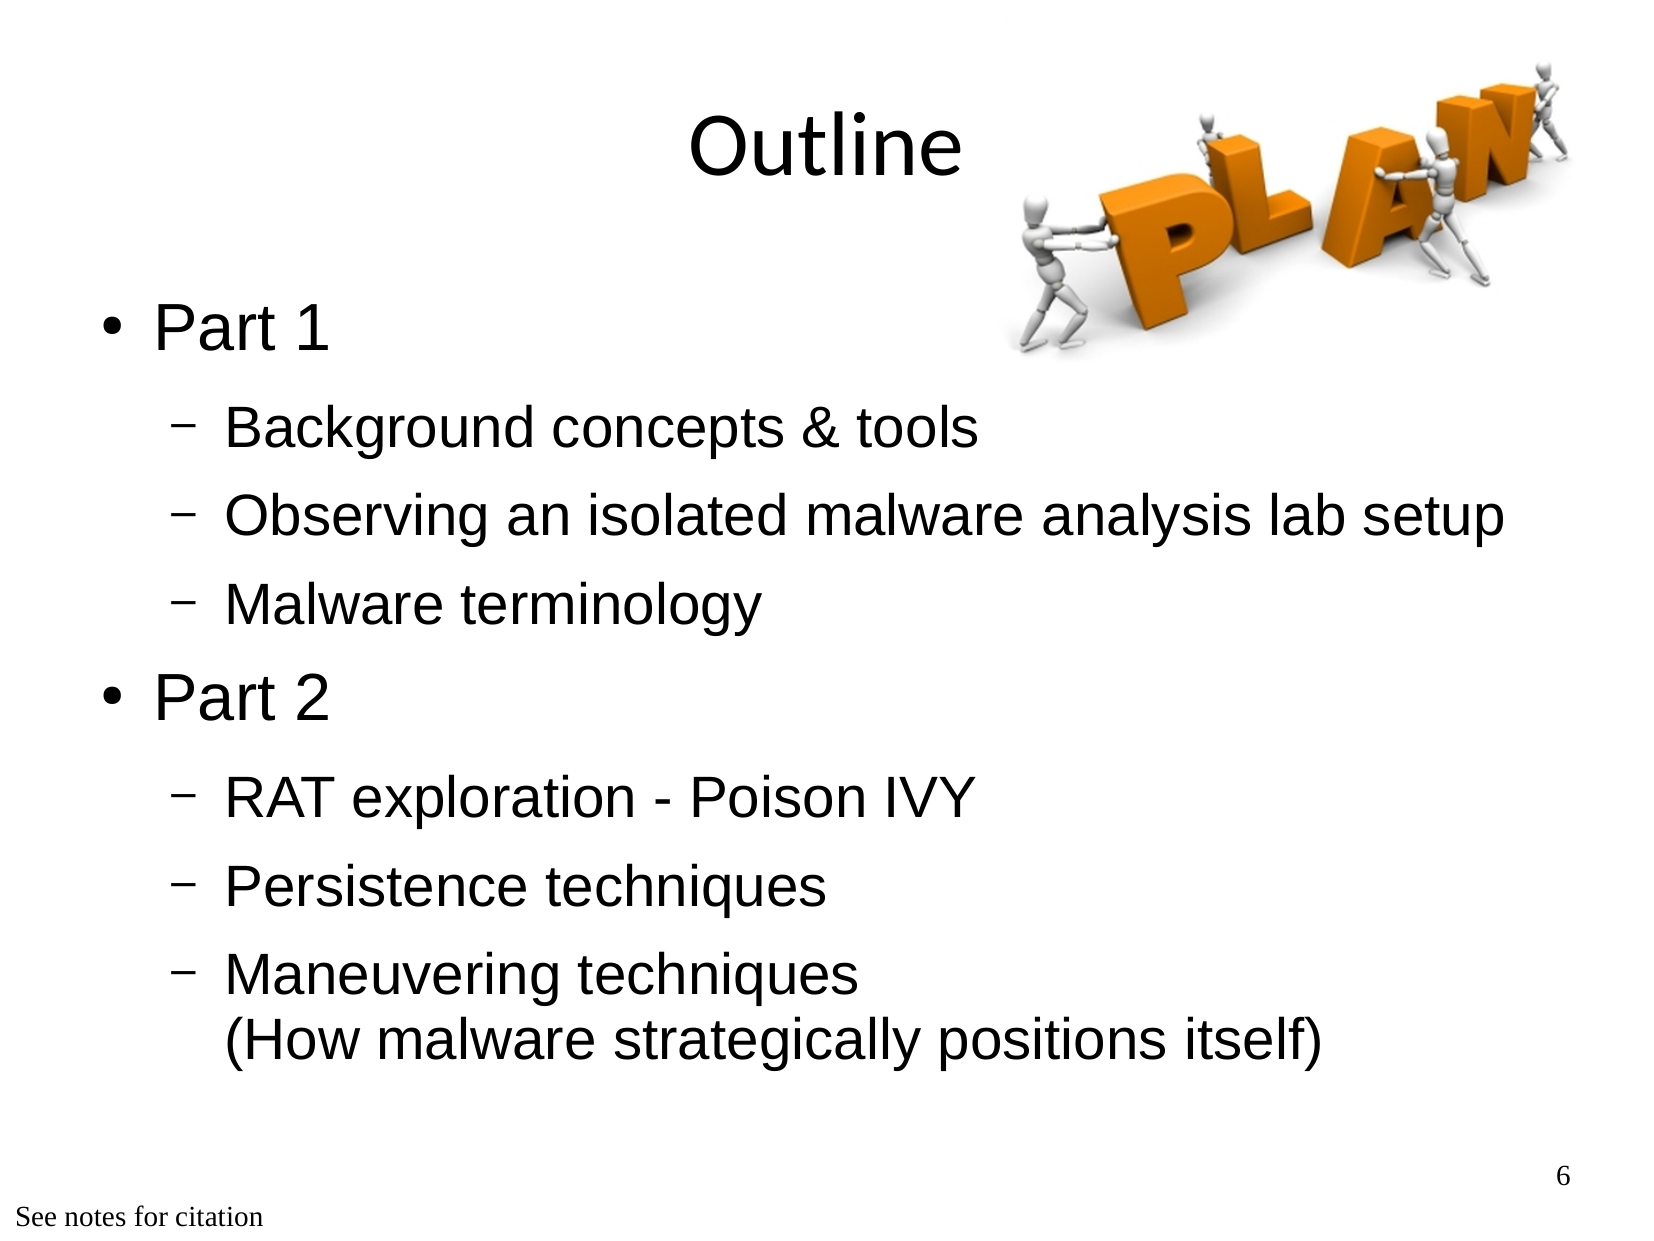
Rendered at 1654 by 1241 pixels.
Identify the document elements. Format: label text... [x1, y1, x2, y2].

picture [930, 14, 1644, 416]
list Part 1 Background concepts & tools Observing an isolated malware analysis lab setup Malware terminology Part 2 RAT exploration - Poison IVY Persistence techniques Maneuvering techniques (How malware strategically positions itself) [82, 290, 1576, 1126]
title Outline [82, 49, 1571, 257]
